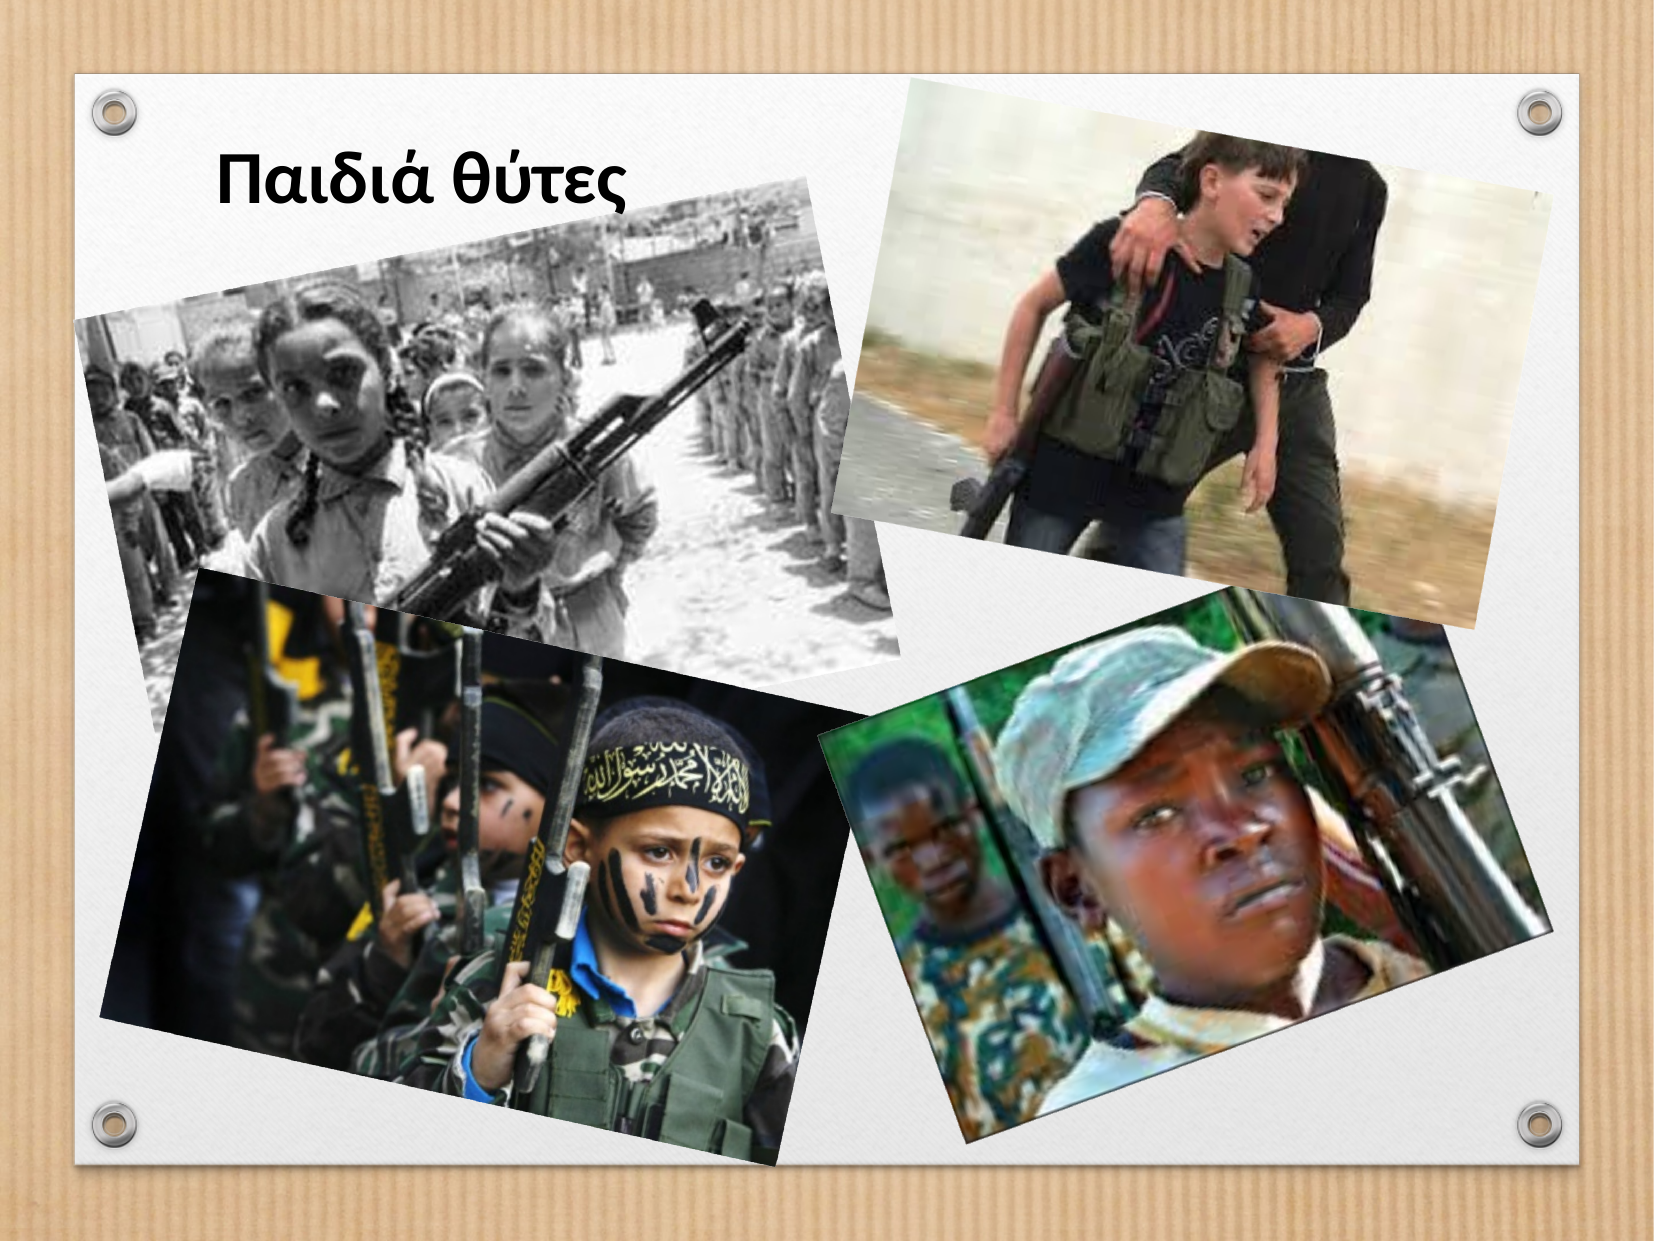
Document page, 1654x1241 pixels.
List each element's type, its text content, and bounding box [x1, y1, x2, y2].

text_box Παιδιά θύτες [201, 121, 647, 228]
picture [72, 76, 1554, 1167]
